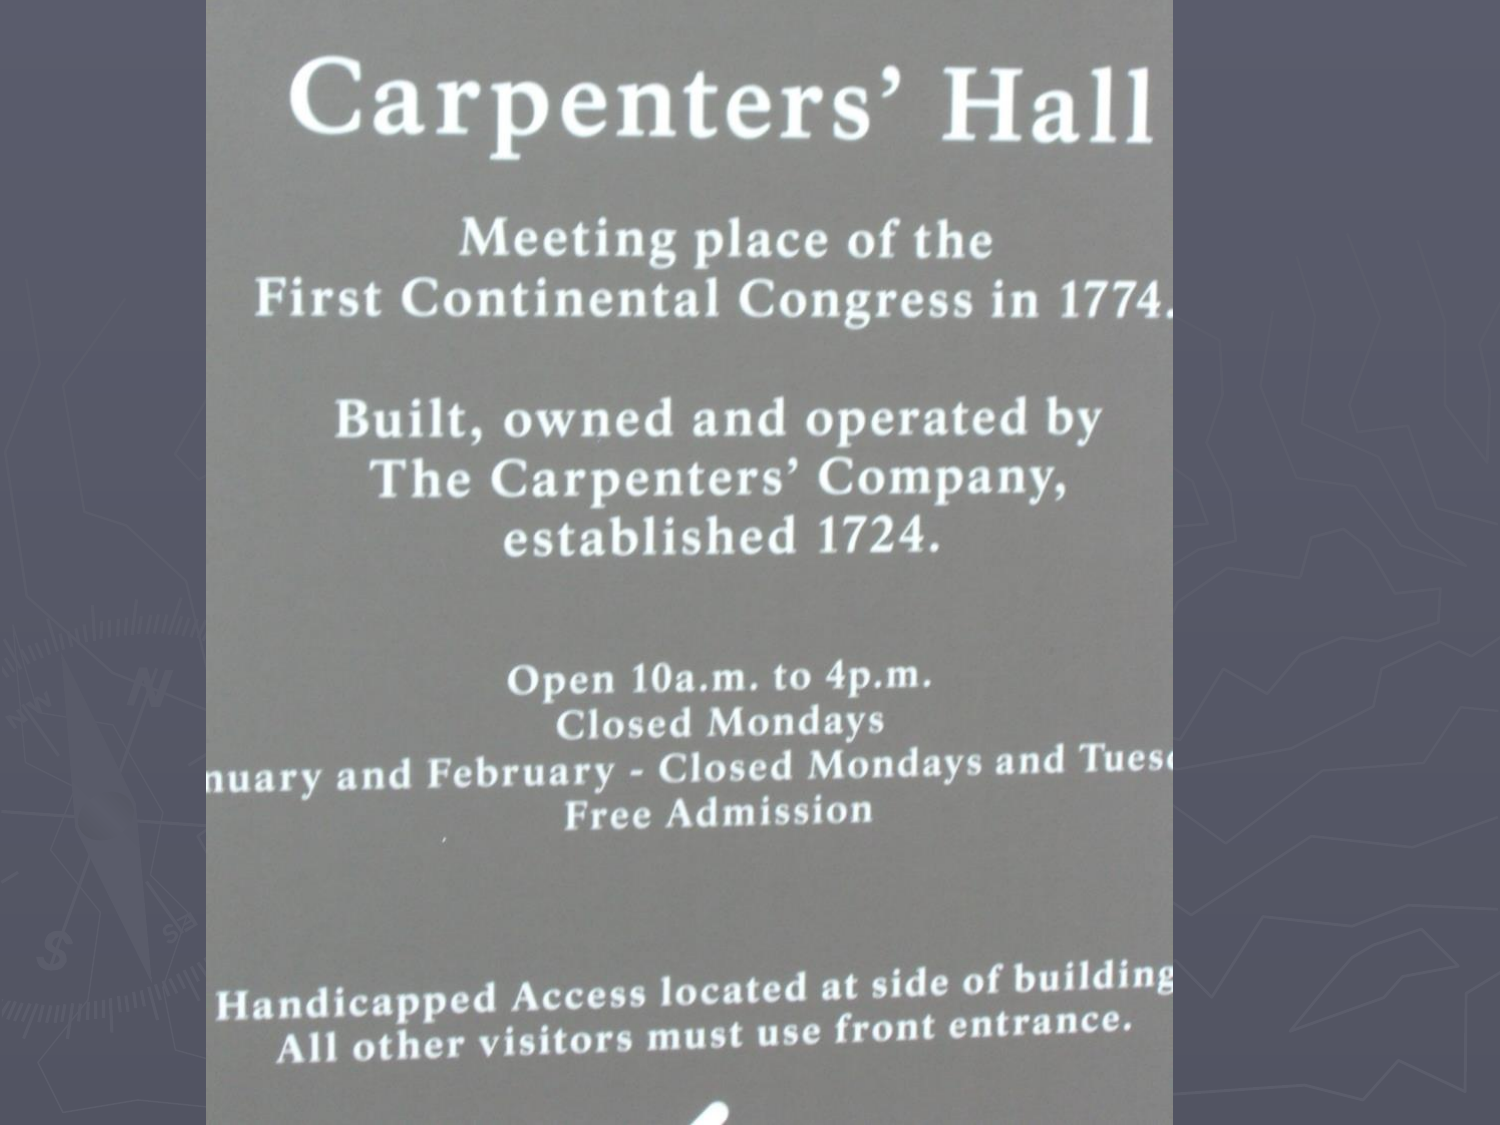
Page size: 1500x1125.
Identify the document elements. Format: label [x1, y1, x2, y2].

picture [206, 0, 1173, 1125]
